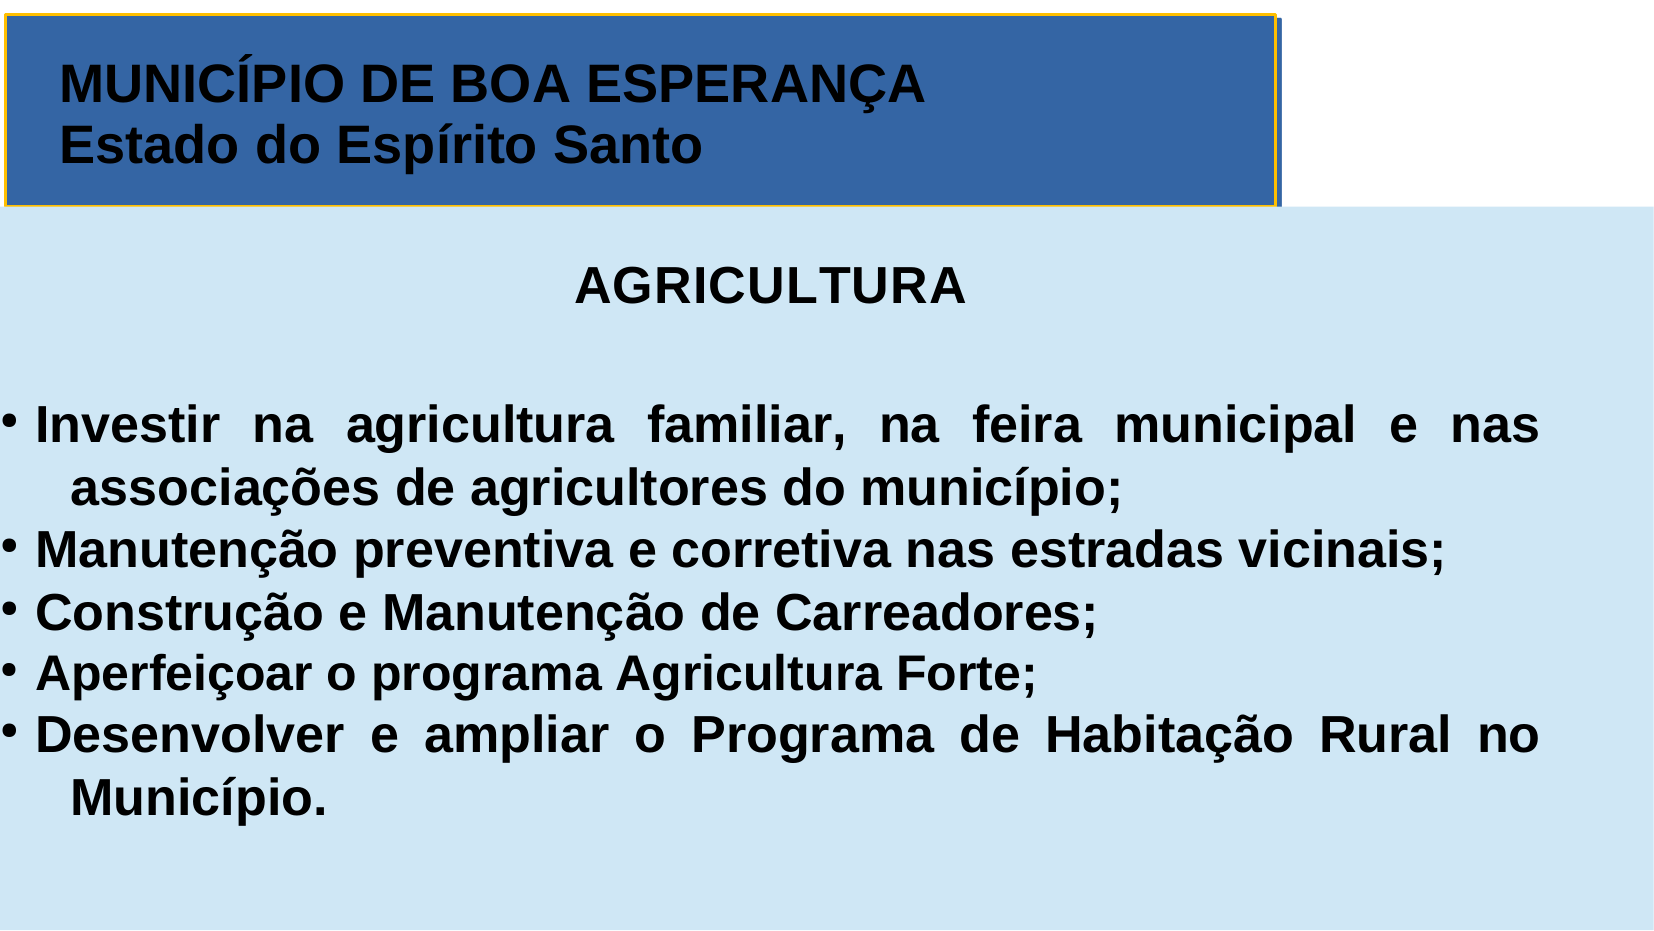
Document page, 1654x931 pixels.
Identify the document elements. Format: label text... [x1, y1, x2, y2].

title MUNICÍPIO DE BOA ESPERANÇA Estado do Espírito Santo [59, 35, 1152, 189]
subtitle AGRICULTURA Investir na agricultura familiar, na feira municipal e nas associações de agricultores do município; Manutenção preventiva e corretiva nas estradas vicinais; Construção e Manutenção de Carreadores; Aperfeiçoar o programa Agricultura Forte; Desenvolver e ampliar o Programa de Habitação Rural no Município. [0, 206, 1654, 931]
